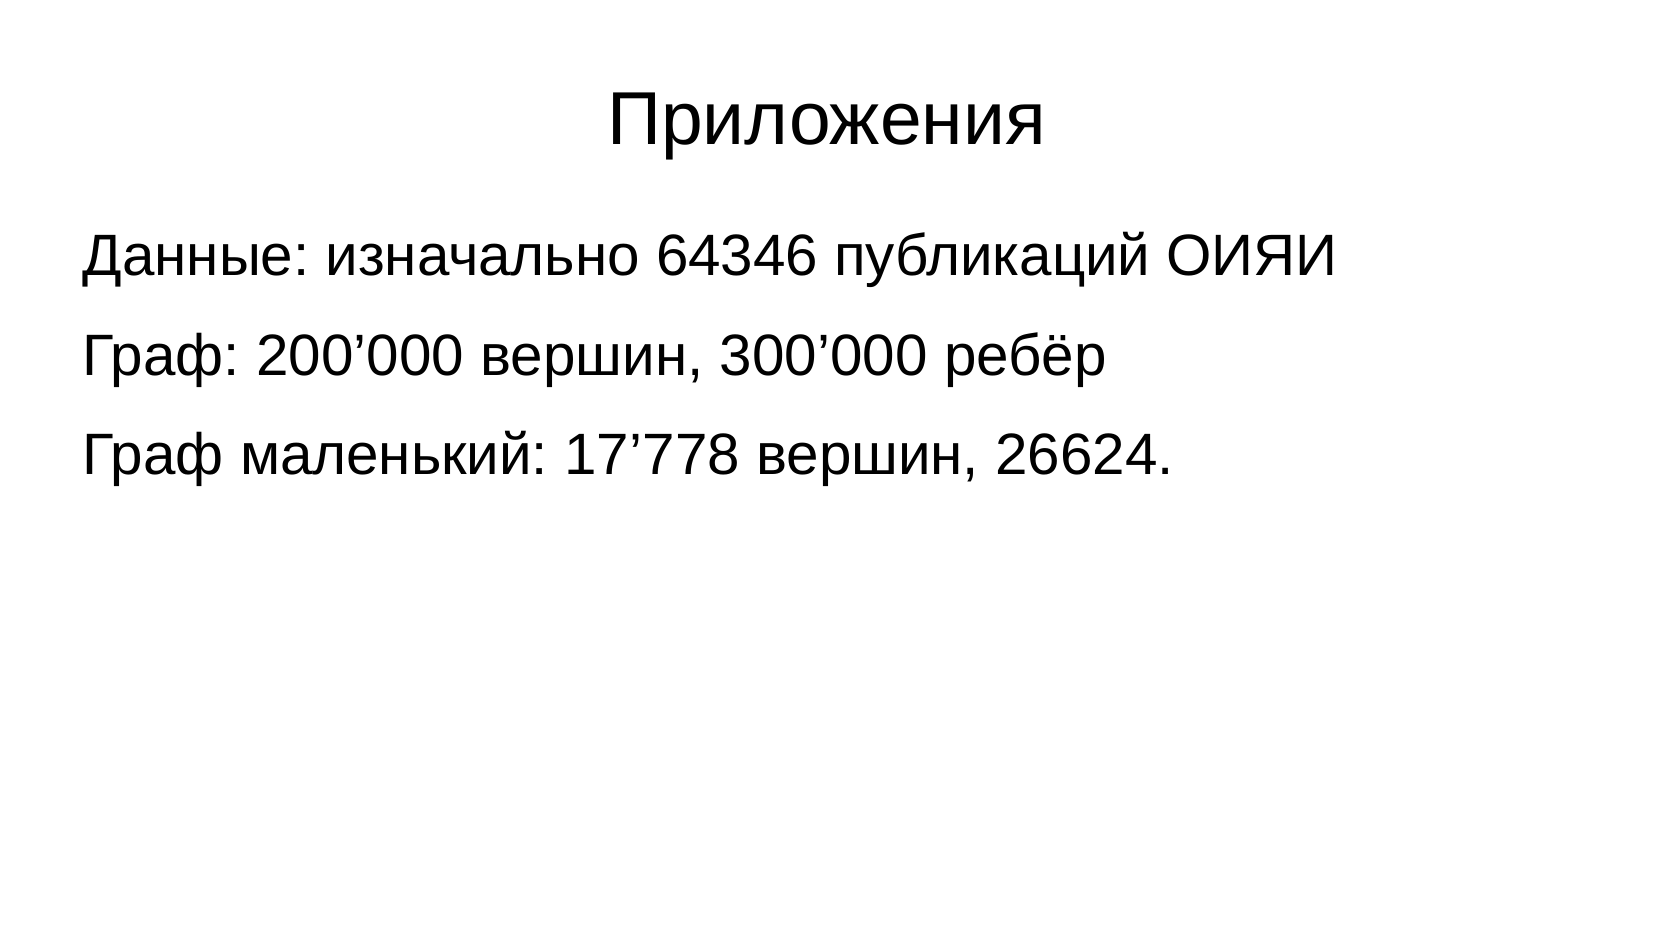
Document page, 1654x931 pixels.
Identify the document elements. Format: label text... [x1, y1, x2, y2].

title Приложения [82, 37, 1571, 193]
list Данные: изначально 64346 публикаций ОИЯИ Граф: 200’000 вершин, 300’000 ребёр Граф маленький: 17’778 вершин, 26624. [82, 217, 1571, 758]
